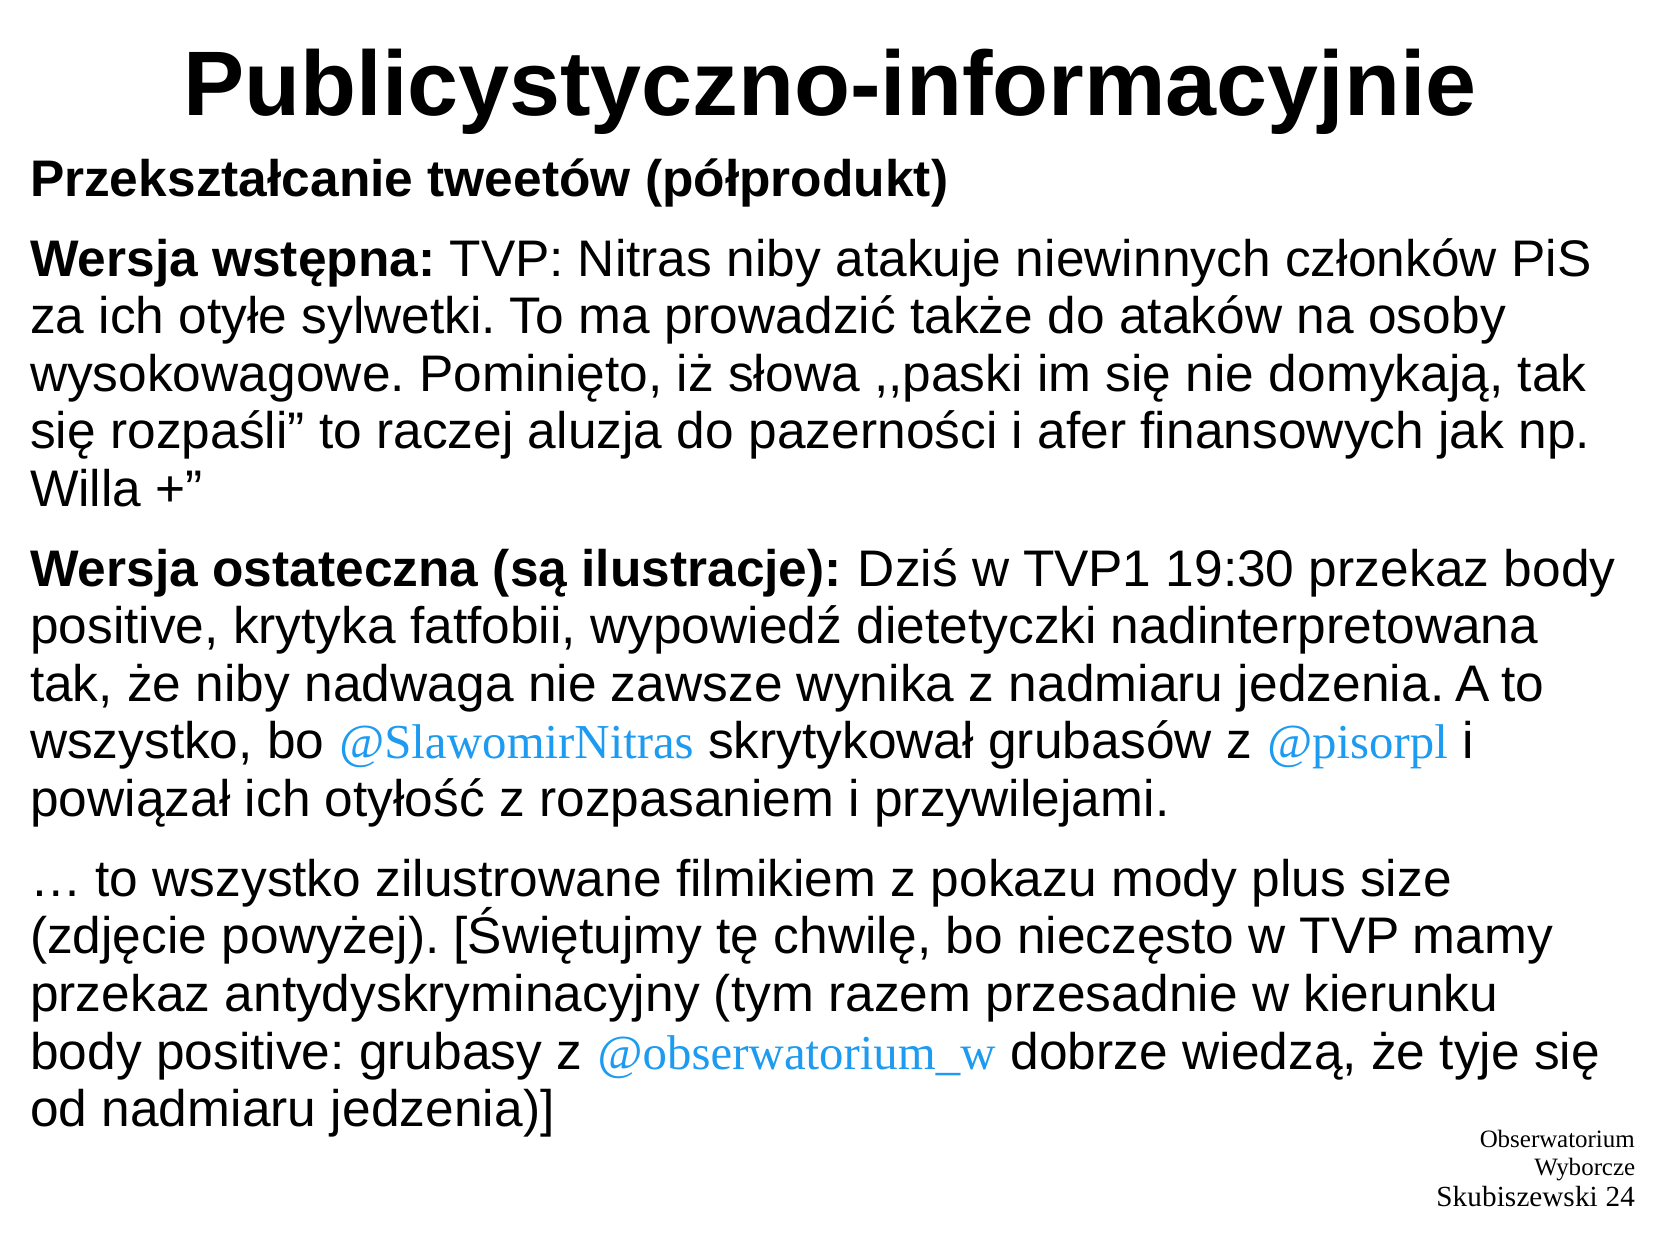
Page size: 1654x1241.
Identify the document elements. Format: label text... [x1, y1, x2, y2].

title Publicystyczno-informacyjnie [86, 32, 1576, 150]
list Przekształcanie tweetów (półprodukt) Wersja wstępna: TVP: Nitras niby atakuje niewinnych członków PiS za ich otyłe sylwetki. To ma prowadzić także do ataków na osoby wysokowagowe. Pominięto, iż słowa ,,paski im się nie domykają, tak się rozpaśli” to raczej aluzja do pazerności i afer finansowych jak np. Willa +” Wersja ostateczna (są ilustracje): Dziś w TVP1 19:30 przekaz body positive, krytyka fatfobii, wypowiedź dietetyczki nadinterpretowana tak, że niby nadwaga nie zawsze wynika z nadmiaru jedzenia. A to wszystko, bo @SlawomirNitras skrytykował grubasów z @pisorpl i powiązał ich otyłość z rozpasaniem i przywilejami. … to wszystko zilustrowane filmikiem z pokazu mody plus size (zdjęcie powyżej). [Świętujmy tę chwilę, bo nieczęsto w TVP mamy przekaz antydyskryminacyjny (tym razem przesadnie w kierunku body positive: grubasy z @obserwatorium_w dobrze wiedzą, że tyje się od nadmiaru jedzenia)] [30, 150, 1621, 1186]
